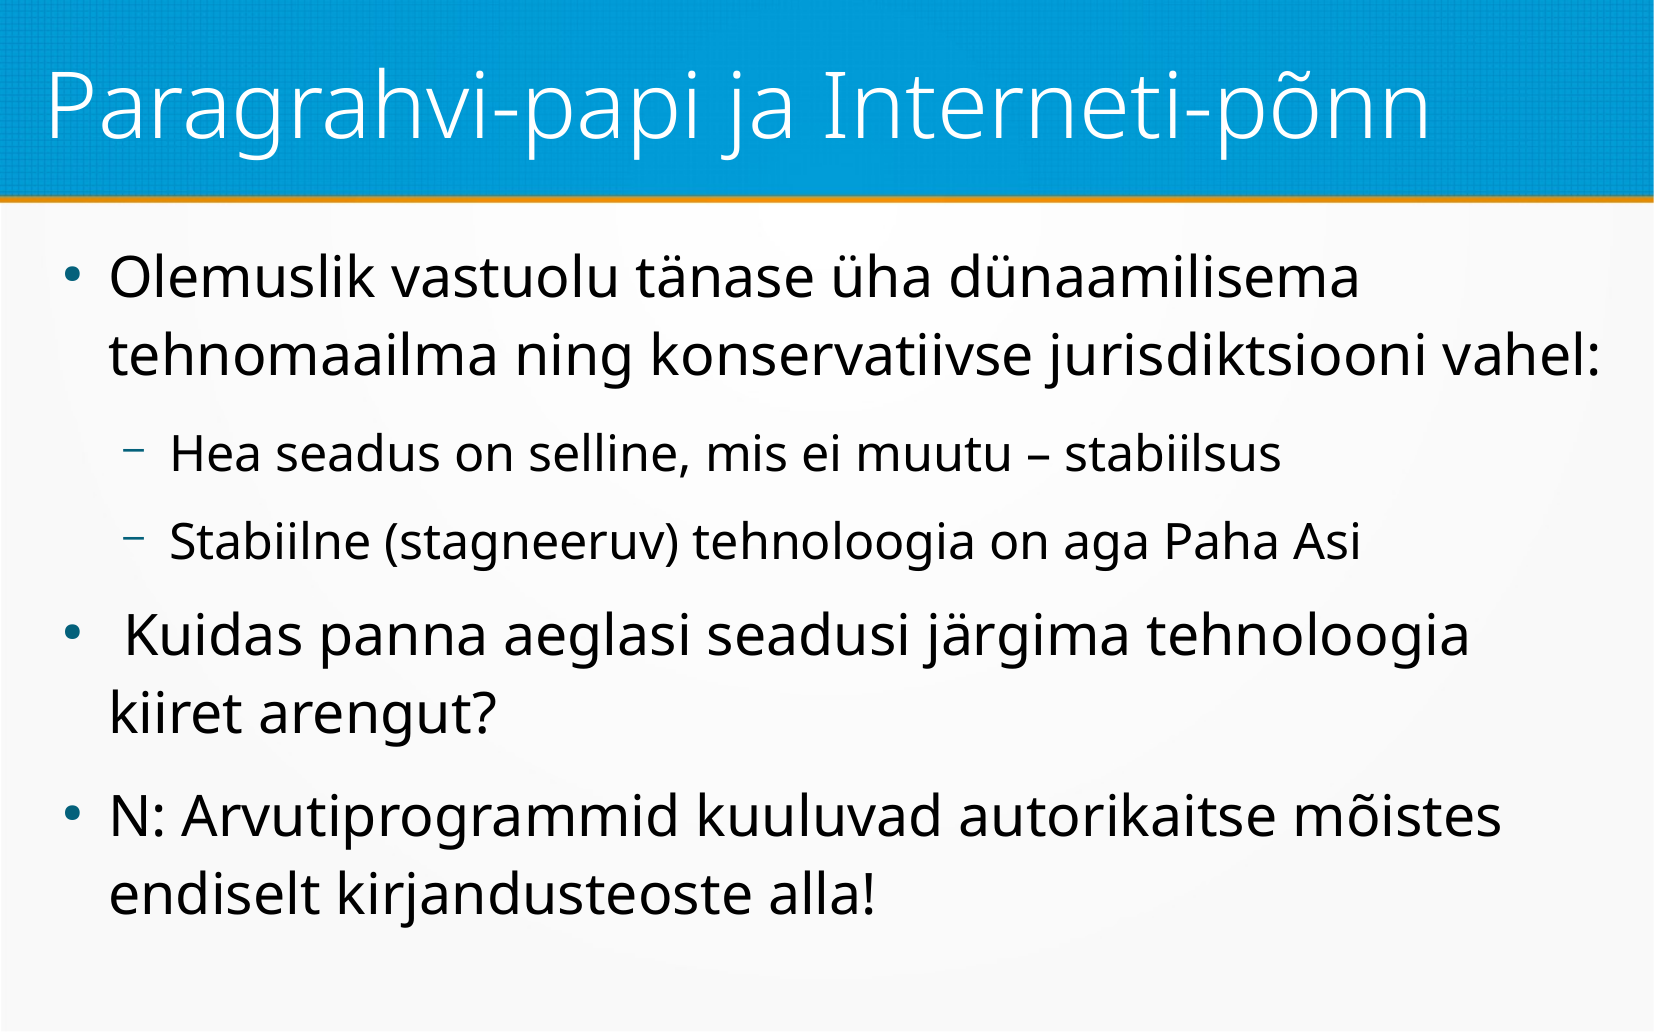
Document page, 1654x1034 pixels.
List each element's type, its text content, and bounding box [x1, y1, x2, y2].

picture [0, 195, 1654, 1034]
list Olemuslik vastuolu tänase üha dünaamilisema tehnomaailma ning konservatiivse jurisdiktsiooni vahel: Hea seadus on selline, mis ei muutu – stabiilsus Stabiilne (stagneeruv) tehnoloogia on aga Paha Asi Kuidas panna aeglasi seadusi järgima tehnoloogia kiiret arengut? N: Arvutiprogrammid kuuluvad autorikaitse mõistes endiselt kirjandusteoste alla! [47, 236, 1607, 1002]
title Paragrahvi-papi ja Interneti-põnn [43, 0, 1619, 166]
